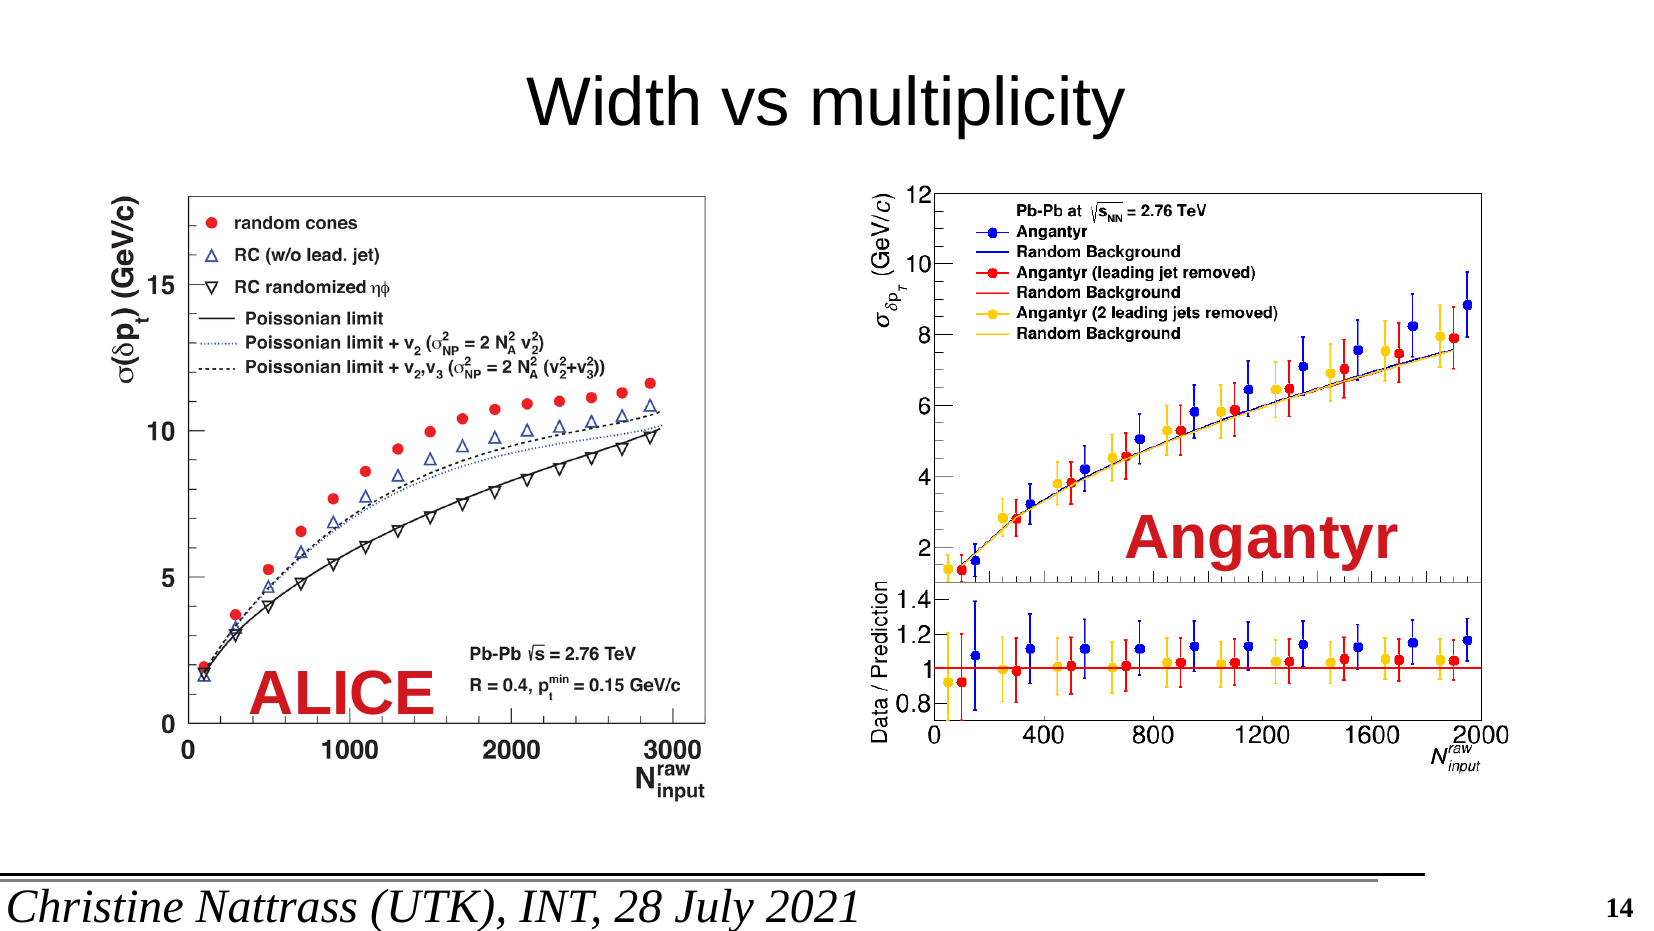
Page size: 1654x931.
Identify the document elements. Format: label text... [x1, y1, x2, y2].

picture [110, 195, 706, 802]
title Width vs multiplicity [82, 37, 1571, 166]
text_box ALICE [234, 650, 475, 736]
text_box Angantyr [1110, 495, 1501, 580]
picture [866, 150, 1549, 814]
